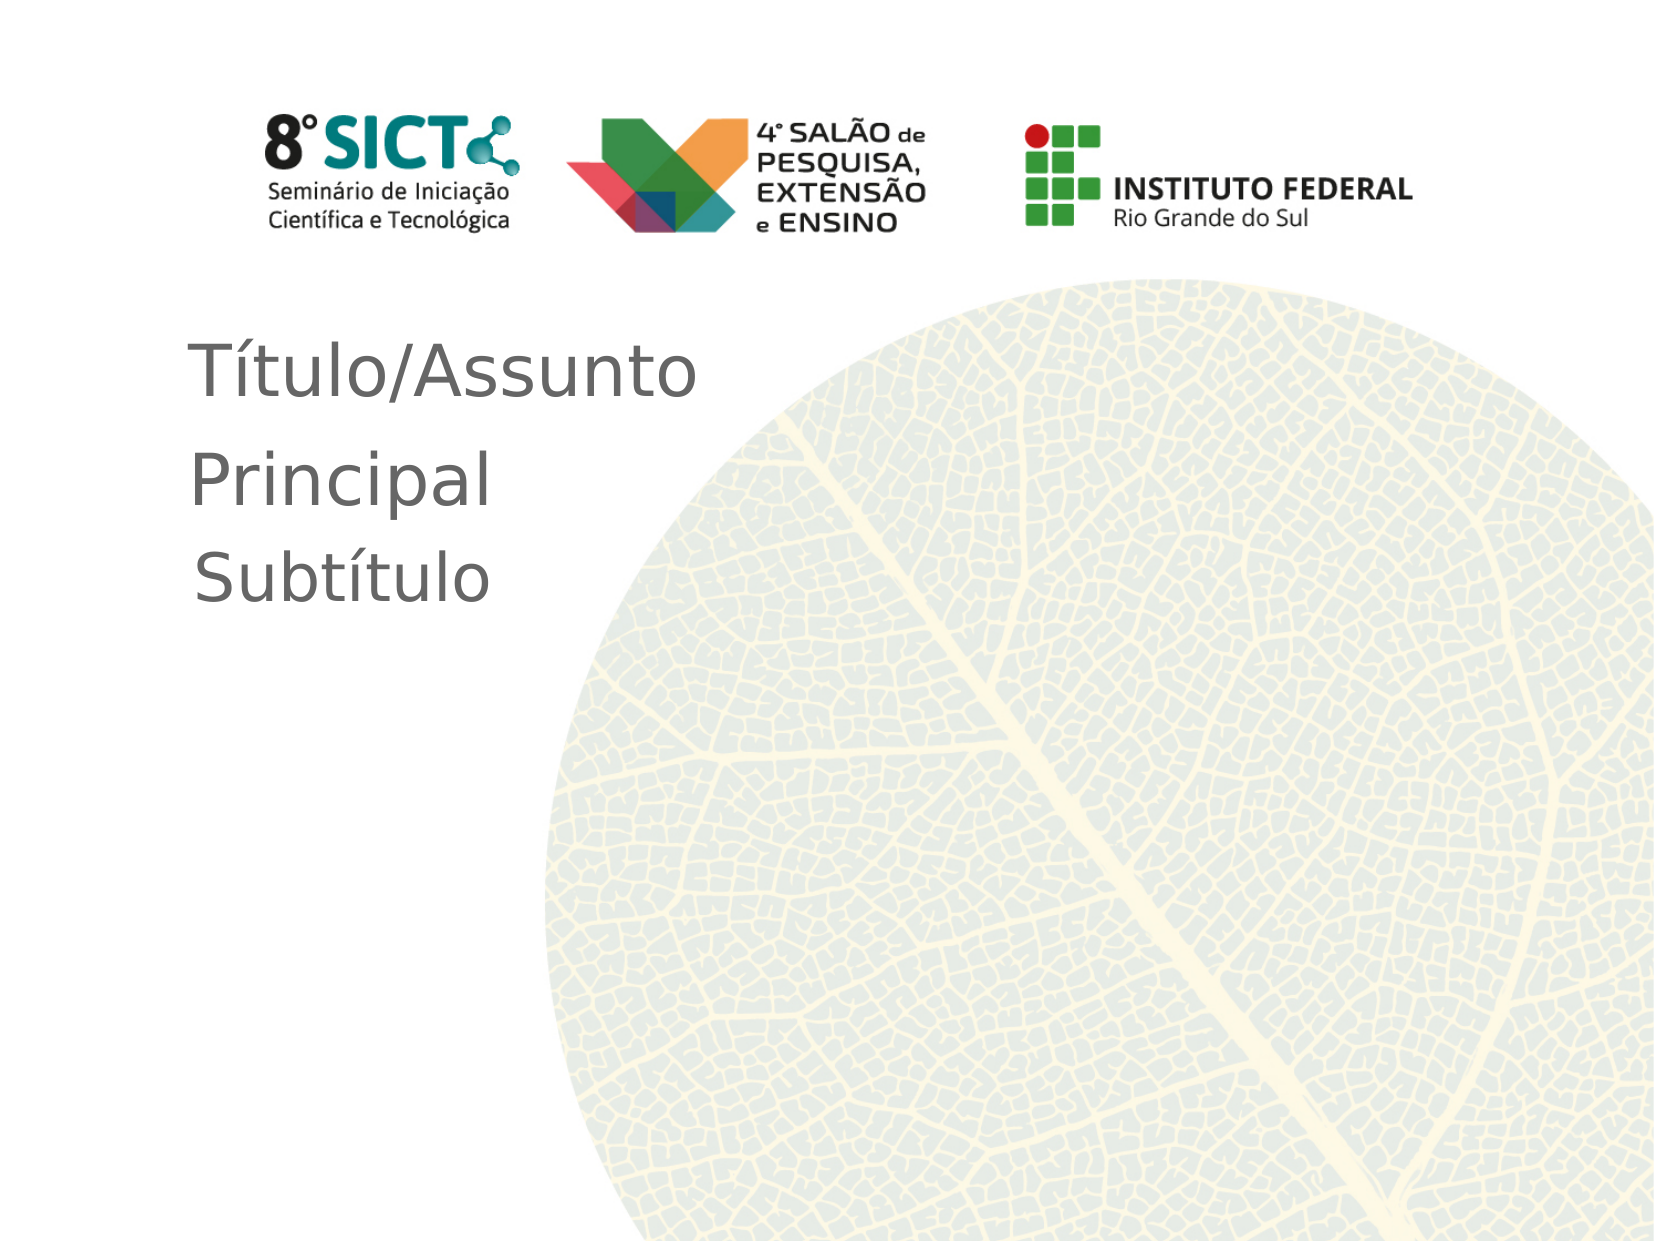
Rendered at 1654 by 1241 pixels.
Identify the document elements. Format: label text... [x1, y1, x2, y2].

list Título/Assunto Principal [188, 330, 1111, 525]
list Subtítulo [193, 538, 615, 733]
picture [0, 2, 1654, 1241]
